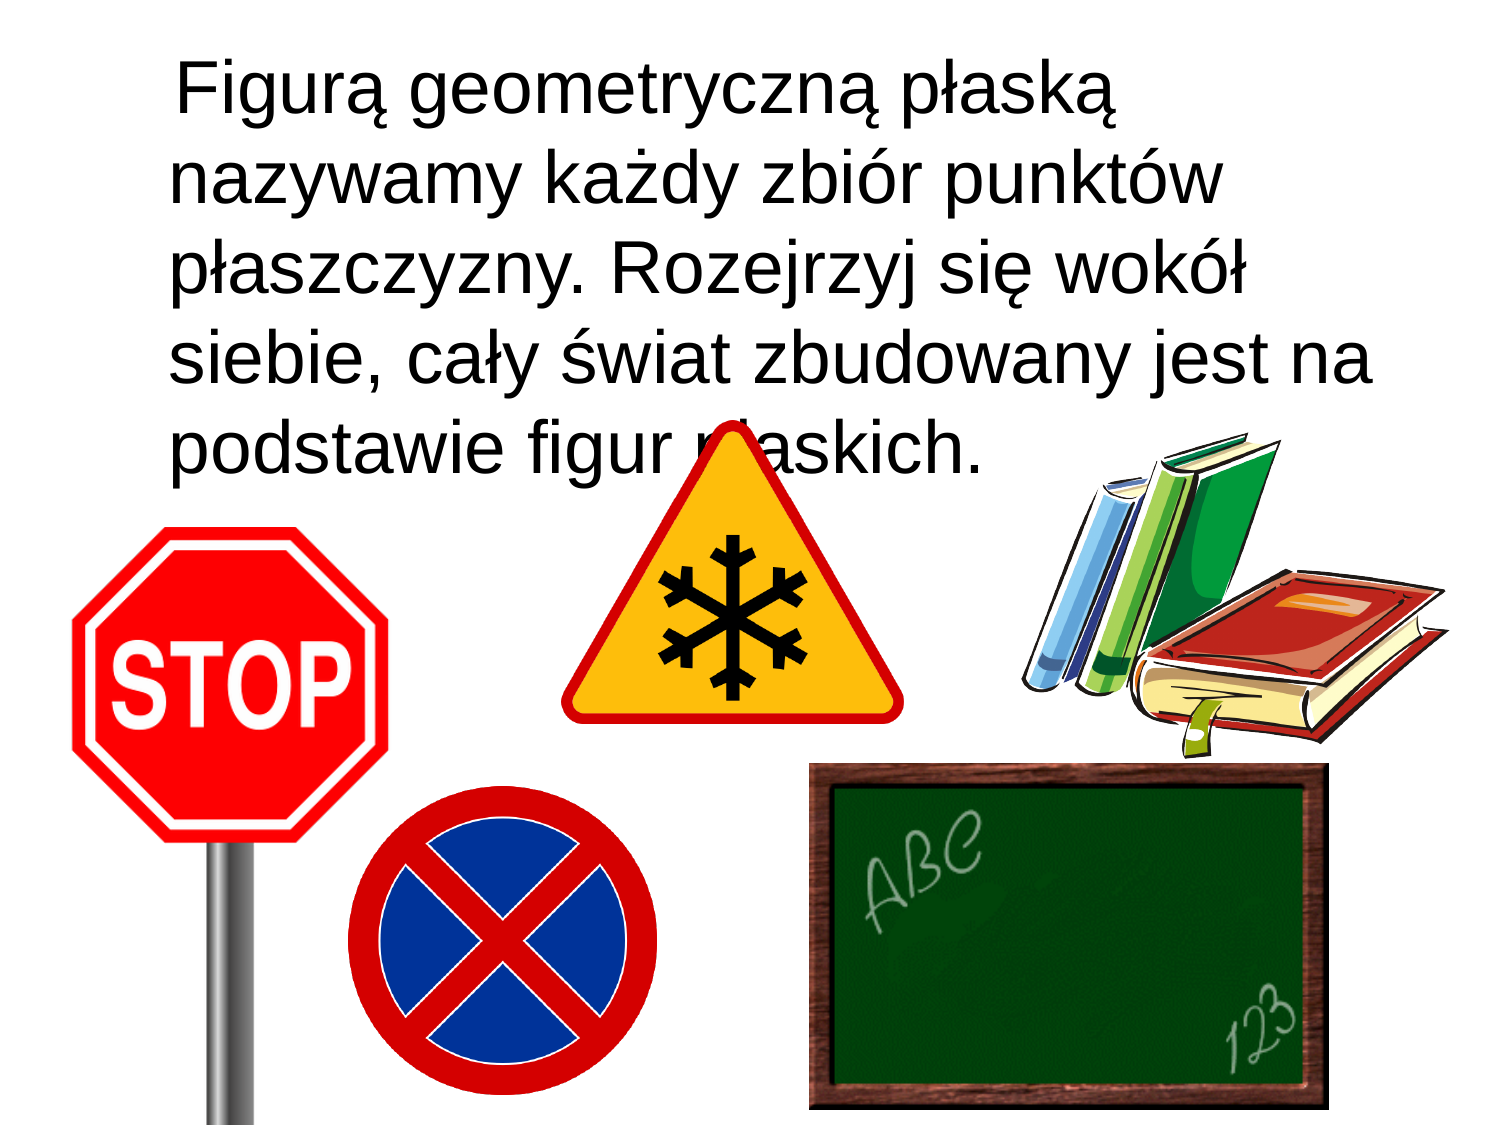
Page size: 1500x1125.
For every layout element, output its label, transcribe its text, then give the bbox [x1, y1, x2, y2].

picture [809, 763, 1329, 1110]
picture [1021, 432, 1450, 759]
picture [561, 420, 904, 724]
list Figurą geometryczną płaską nazywamy każdy zbiór punktów płaszczyzny. Rozejrzyj się wokół siebie, cały świat zbudowany jest na podstawie figur płaskich. [41, 30, 1471, 1005]
picture [53, 527, 657, 1125]
